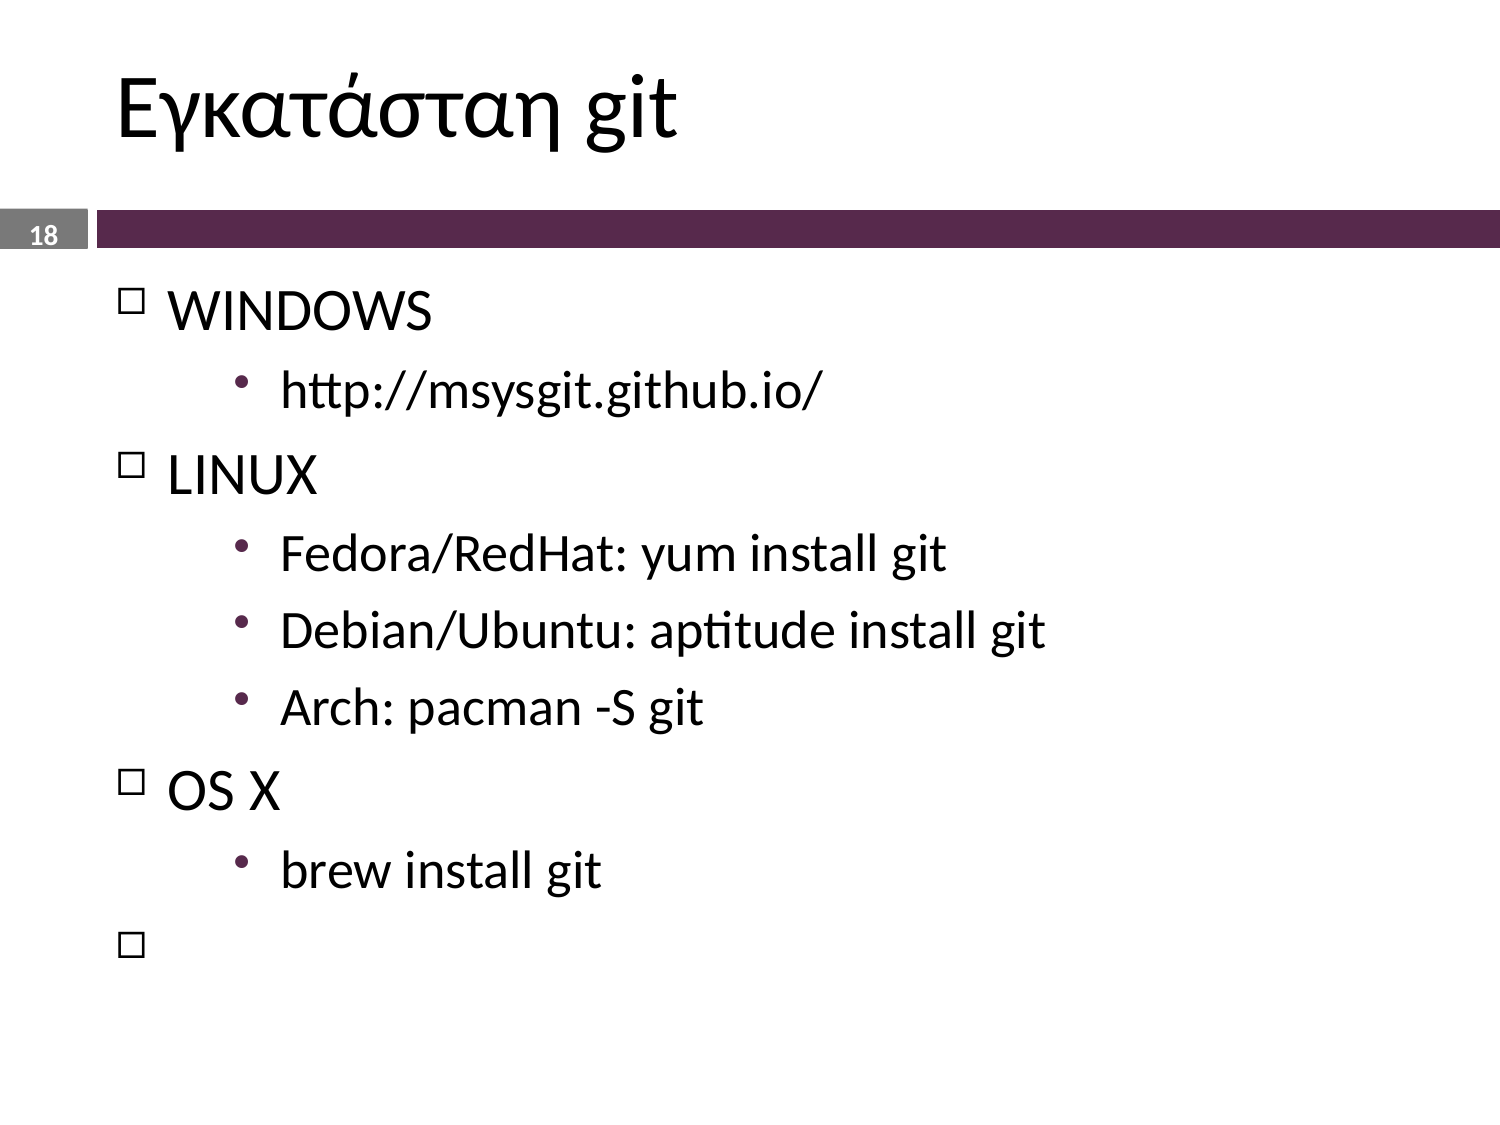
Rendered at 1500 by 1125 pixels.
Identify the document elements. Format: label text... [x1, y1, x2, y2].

title Εγκατάσταη git [100, 19, 1438, 182]
list WINDOWS http://msysgit.github.io/ LINUX Fedora/RedHat: yum install git Debian/Ubuntu: aptitude install git Arch: pacman -S git OS X brew install git [100, 262, 1438, 1000]
text_box [0, 208, 88, 249]
